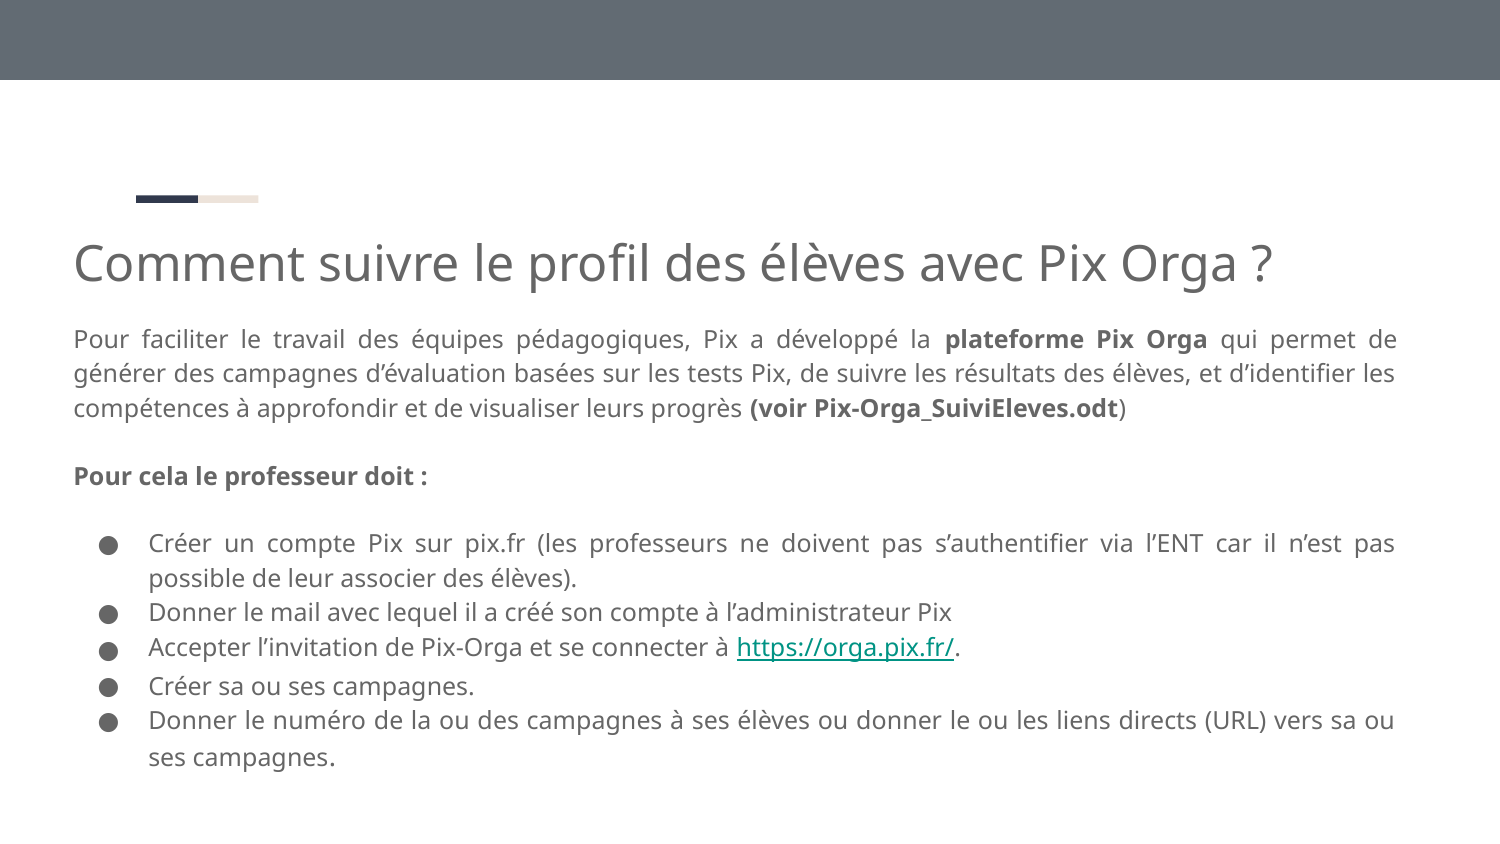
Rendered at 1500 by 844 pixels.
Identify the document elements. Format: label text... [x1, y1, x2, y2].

list Pour faciliter le travail des équipes pédagogiques, Pix a développé la plateforme Pix Orga qui permet de générer des campagnes d’évaluation basées sur les tests Pix, de suivre les résultats des élèves, et d’identifier les compétences à approfondir et de visualiser leurs progrès (voir Pix-Orga_SuiviEleves.odt) Pour cela le professeur doit : Créer un compte Pix sur pix.fr (les professeurs ne doivent pas s’authentifier via l’ENT car il n’est pas possible de leur associer des élèves). Donner le mail avec lequel il a créé son compte à l’administrateur Pix Accepter l’invitation de Pix-Orga et se connecter à https://orga.pix.fr/. Créer sa ou ses campagnes. Donner le numéro de la ou des campagnes à ses élèves ou donner le ou les liens directs (URL) vers sa ou ses campagnes. [58, 304, 1413, 797]
title Comment suivre le profil des élèves avec Pix Orga ? [58, 216, 1479, 305]
